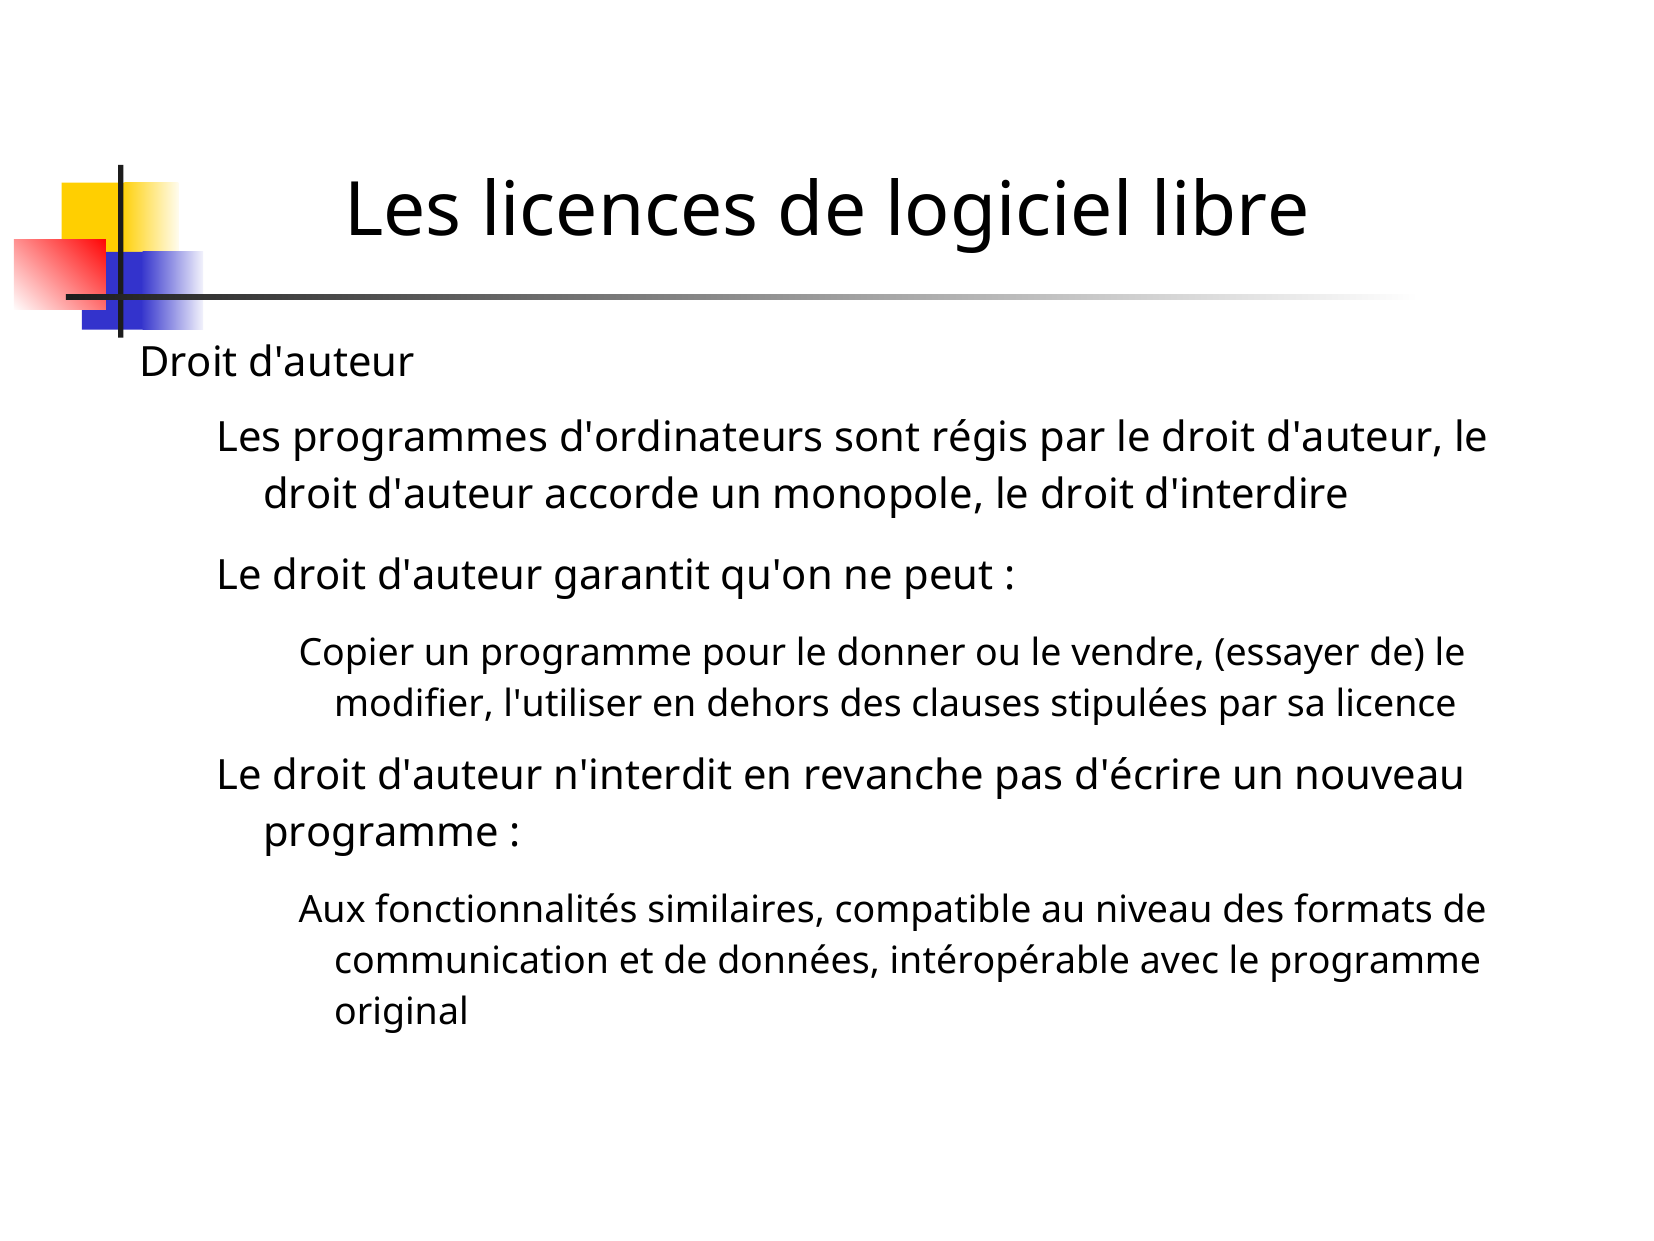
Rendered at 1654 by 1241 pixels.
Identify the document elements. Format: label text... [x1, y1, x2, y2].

list Droit d'auteur Les programmes d'ordinateurs sont régis par le droit d'auteur, le droit d'auteur accorde un monopole, le droit d'interdire Le droit d'auteur garantit qu'on ne peut : Copier un programme pour le donner ou le vendre, (essayer de) le modifier, l'utiliser en dehors des clauses stipulées par sa licence Le droit d'auteur n'interdit en revanche pas d'écrire un nouveau programme : Aux fonctionnalités similaires, compatible au niveau des formats de communication et de données, intéropérable avec le programme original [121, 331, 1534, 1241]
title Les licences de logiciel libre [121, 102, 1534, 311]
